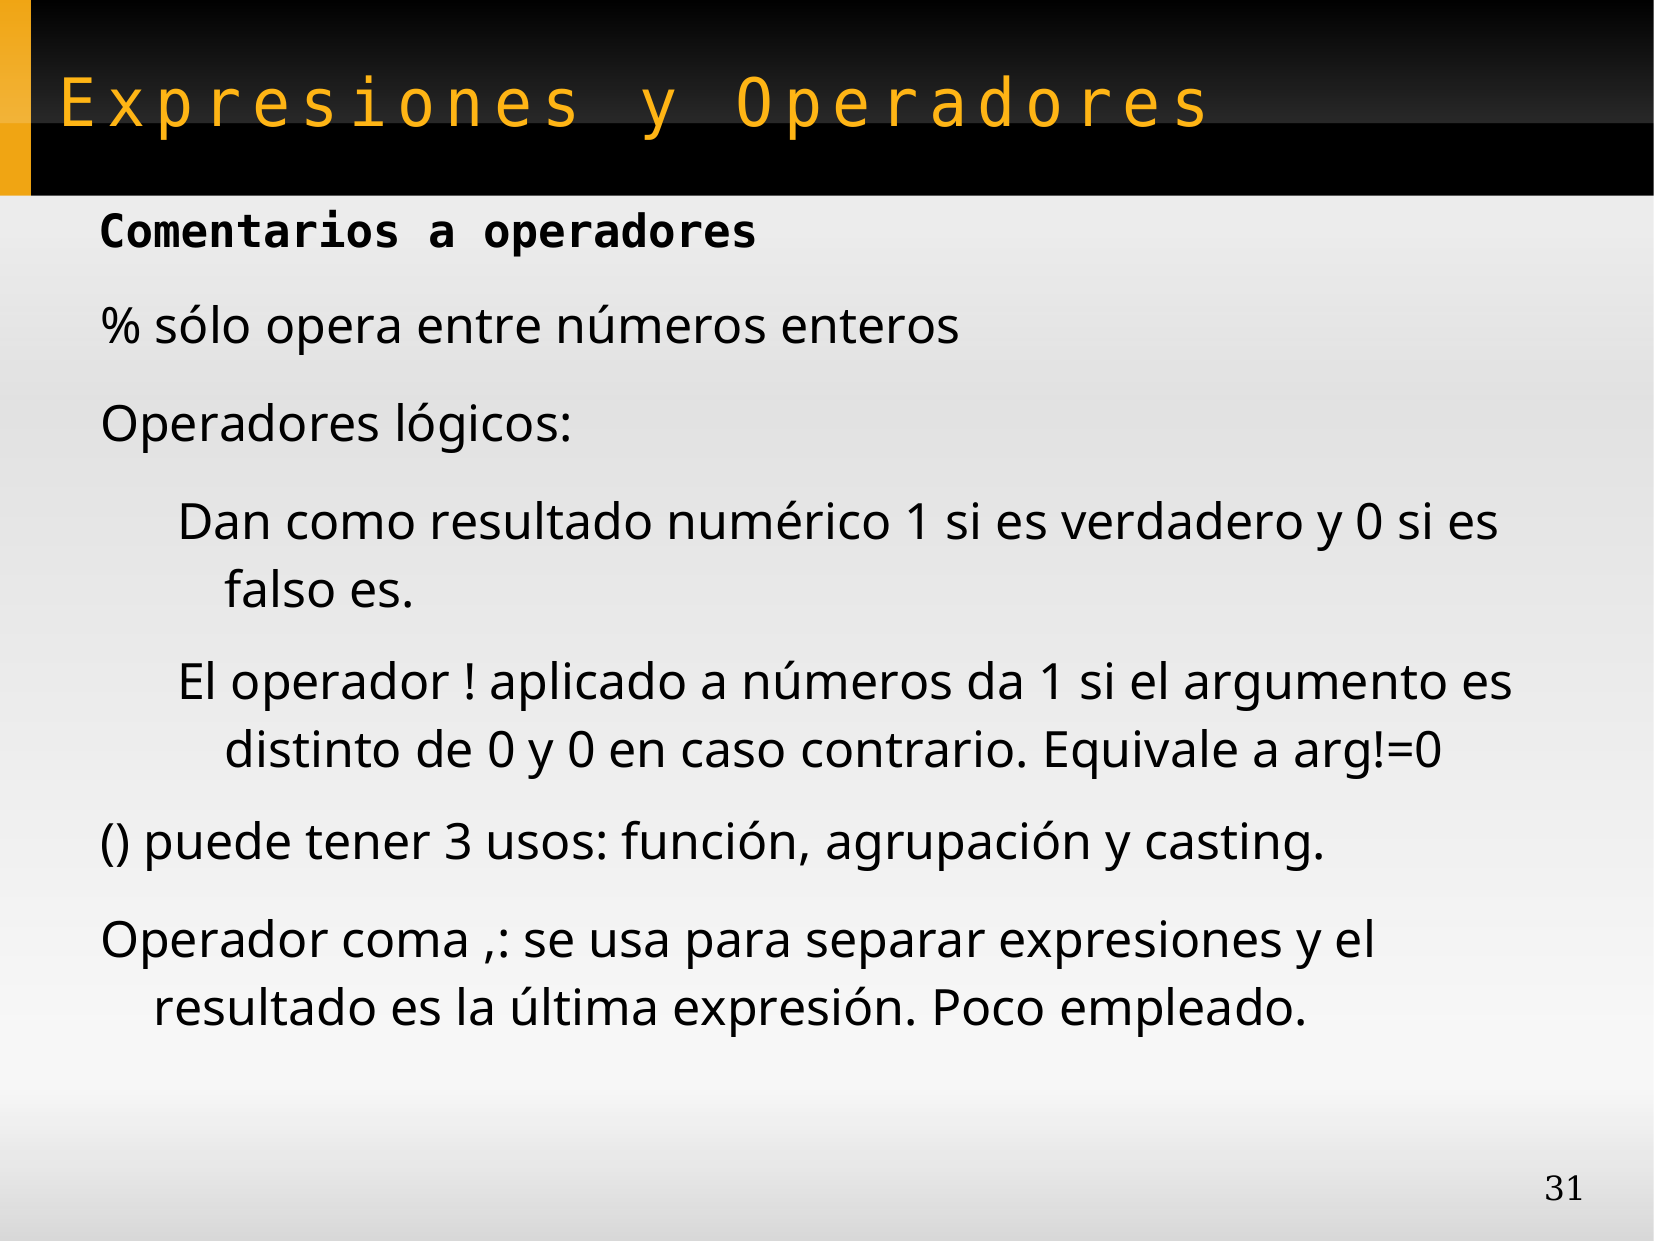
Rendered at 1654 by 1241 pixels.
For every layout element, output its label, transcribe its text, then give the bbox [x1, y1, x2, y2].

list % sólo opera entre números enteros Operadores lógicos: Dan como resultado numérico 1 si es verdadero y 0 si es falso es. El operador ! aplicado a números da 1 si el argumento es distinto de 0 y 0 en caso contrario. Equivale a arg!=0 () puede tener 3 usos: función, agrupación y casting. Operador coma ,: se usa para separar expresiones y el resultado es la última expresión. Poco empleado. [82, 290, 1571, 1094]
text_box Comentarios a operadores [83, 197, 773, 266]
picture [0, 0, 1654, 1241]
title Expresiones y Operadores [59, 29, 1506, 178]
